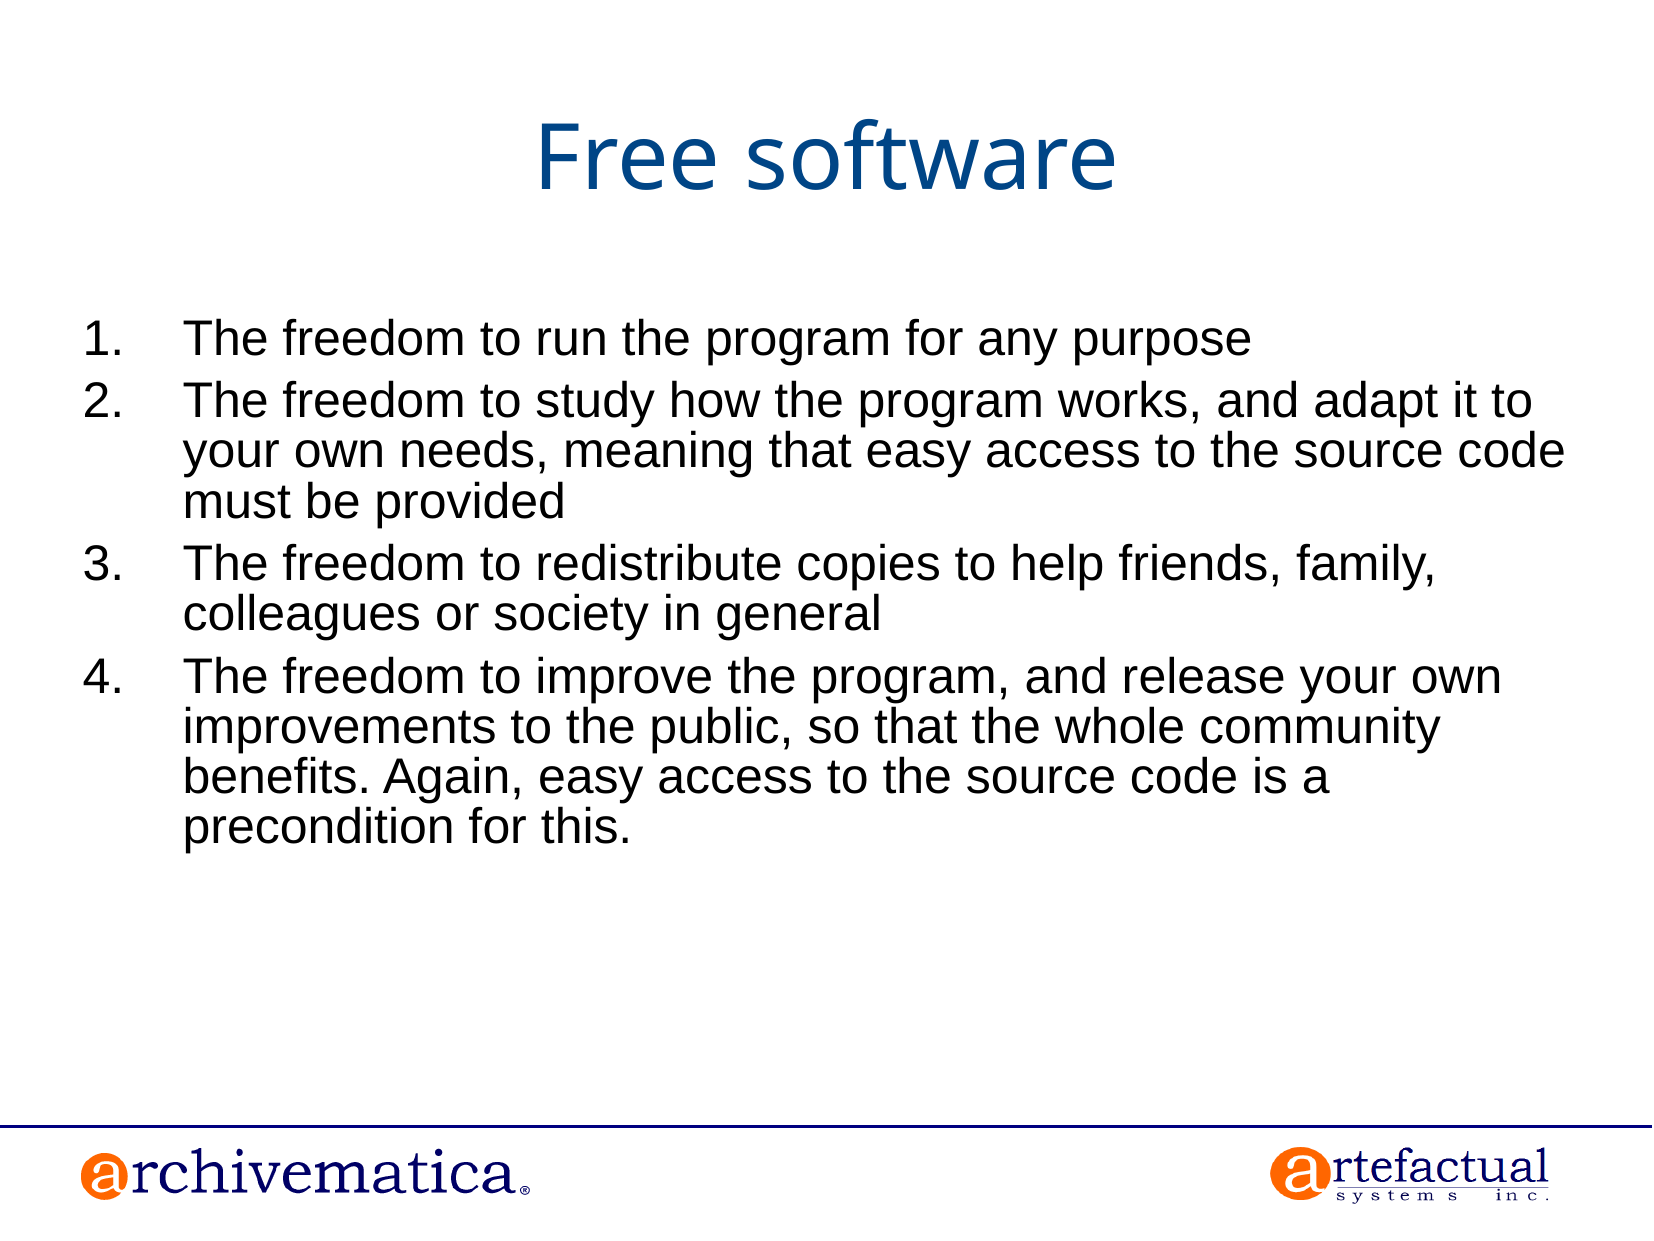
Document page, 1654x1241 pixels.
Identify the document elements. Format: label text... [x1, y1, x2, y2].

subtitle The freedom to run the program for any purpose The freedom to study how the program works, and adapt it to your own needs, meaning that easy access to the source code must be provided The freedom to redistribute copies to help friends, family, colleagues or society in general The freedom to improve the program, and release your own improvements to the public, so that the whole community benefits. Again, easy access to the source code is a precondition for this. [82, 290, 1571, 1010]
picture [1263, 1139, 1560, 1211]
picture [81, 1133, 531, 1216]
title Free software [82, 49, 1571, 257]
